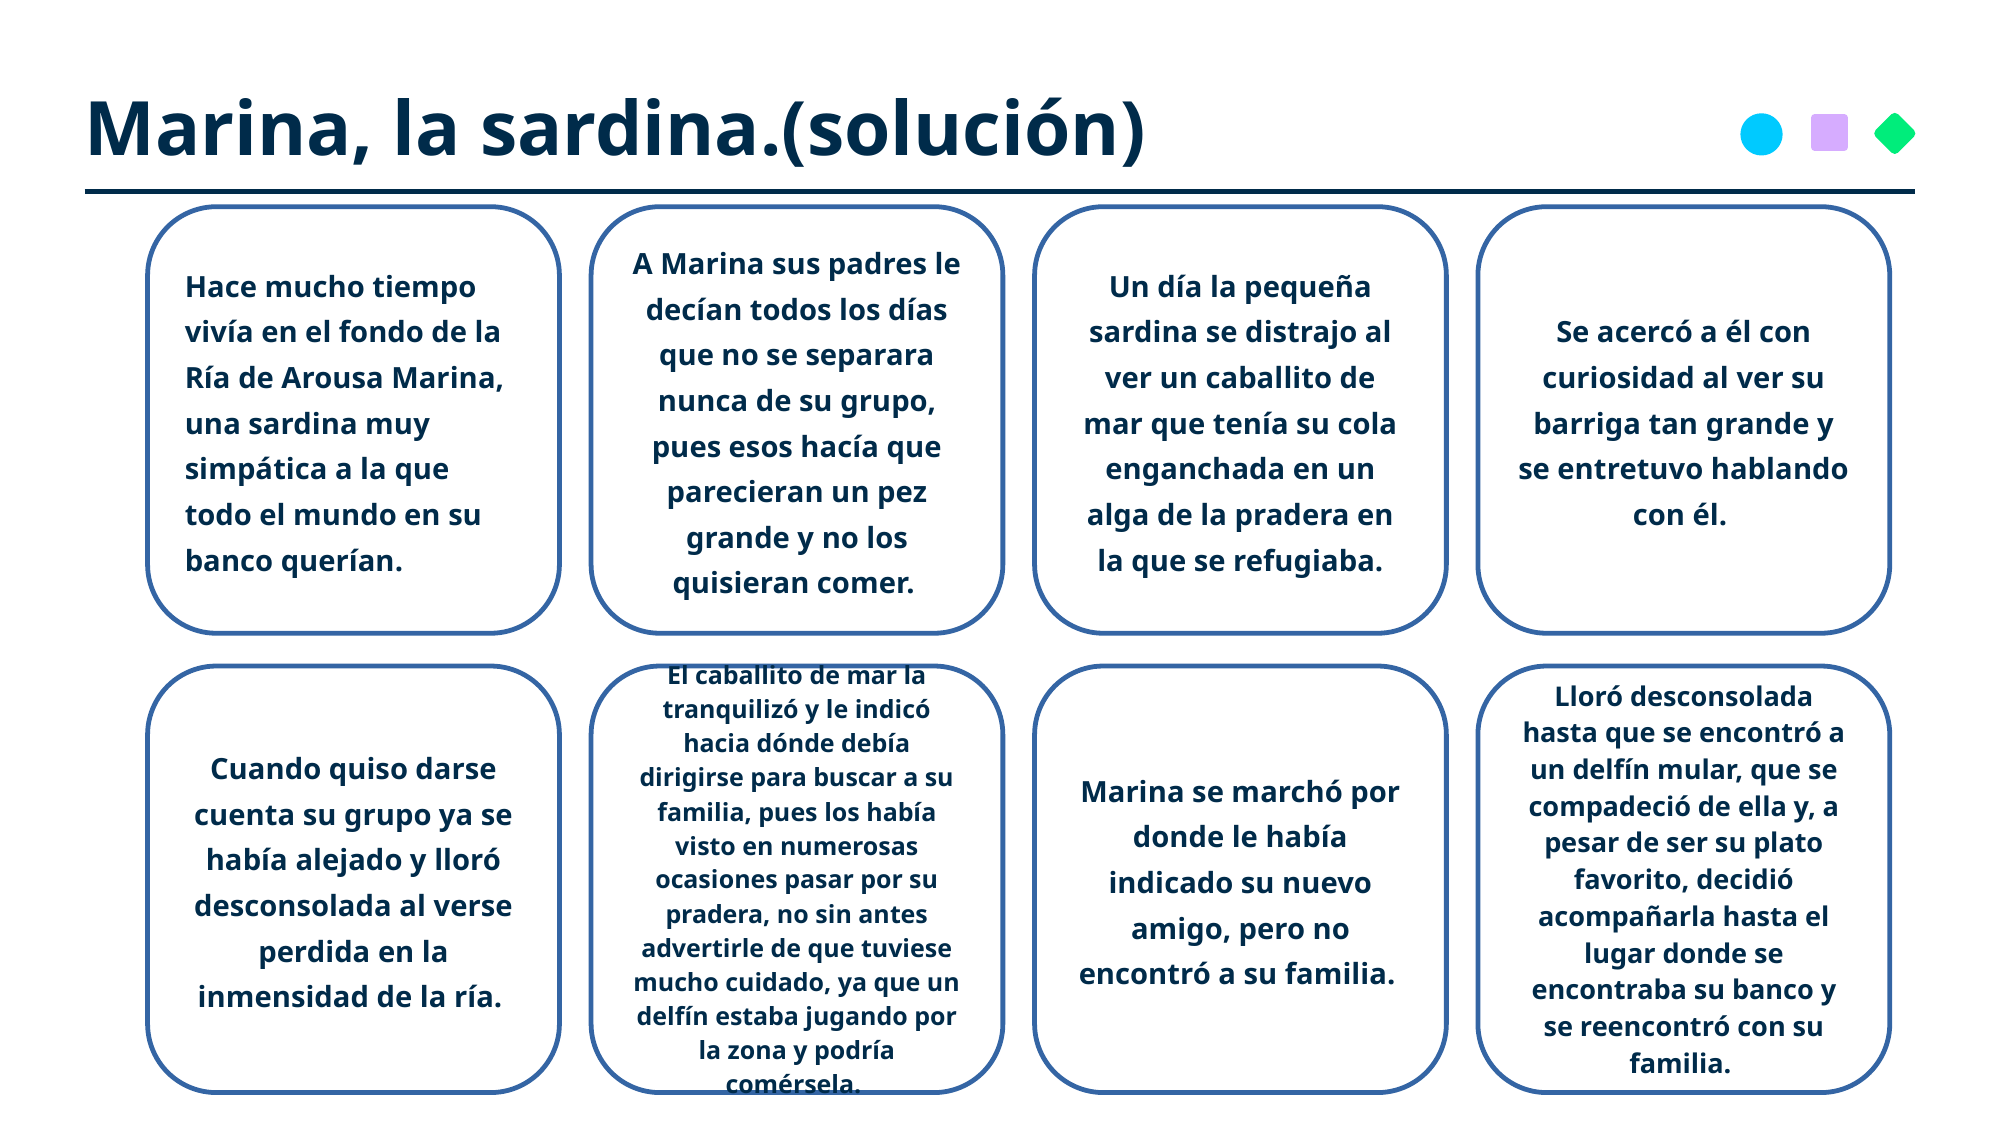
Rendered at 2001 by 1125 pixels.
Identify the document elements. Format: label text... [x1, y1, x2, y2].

text_box Se acercó a él con curiosidad al ver su barriga tan grande y se entretuvo hablando con él. [1477, 206, 1890, 634]
title Marina, la sardina.(solución) [84, 29, 1601, 178]
text_box El caballito de mar la tranquilizó y le indicó hacia dónde debía dirigirse para buscar a su familia, pues los había visto en numerosas ocasiones pasar por su pradera, no sin antes advertirle de que tuviese mucho cuidado, ya que un delfín estaba jugando por la zona y podría comérsela. [591, 666, 1003, 1093]
text_box Cuando quiso darse cuenta su grupo ya se había alejado y lloró desconsolada al verse perdida en la inmensidad de la ría. [147, 666, 560, 1093]
text_box Hace mucho tiempo vivía en el fondo de la Ría de Arousa Marina, una sardina muy simpática a la que todo el mundo en su banco querían. [147, 206, 560, 634]
text_box Un día la pequeña sardina se distrajo al ver un caballito de mar que tenía su cola enganchada en un alga de la pradera en la que se refugiaba. [1034, 206, 1447, 634]
text_box Marina se marchó por donde le había indicado su nuevo amigo, pero no encontró a su familia. [1034, 666, 1447, 1093]
text_box Lloró desconsolada hasta que se encontró a un delfín mular, que se compadeció de ella y, a pesar de ser su plato favorito, decidió acompañarla hasta el lugar donde se encontraba su banco y se reencontró con su familia. [1477, 666, 1890, 1093]
text_box A Marina sus padres le decían todos los días que no se separara nunca de su grupo, pues esos hacía que parecieran un pez grande y no los quisieran comer. [591, 206, 1003, 634]
